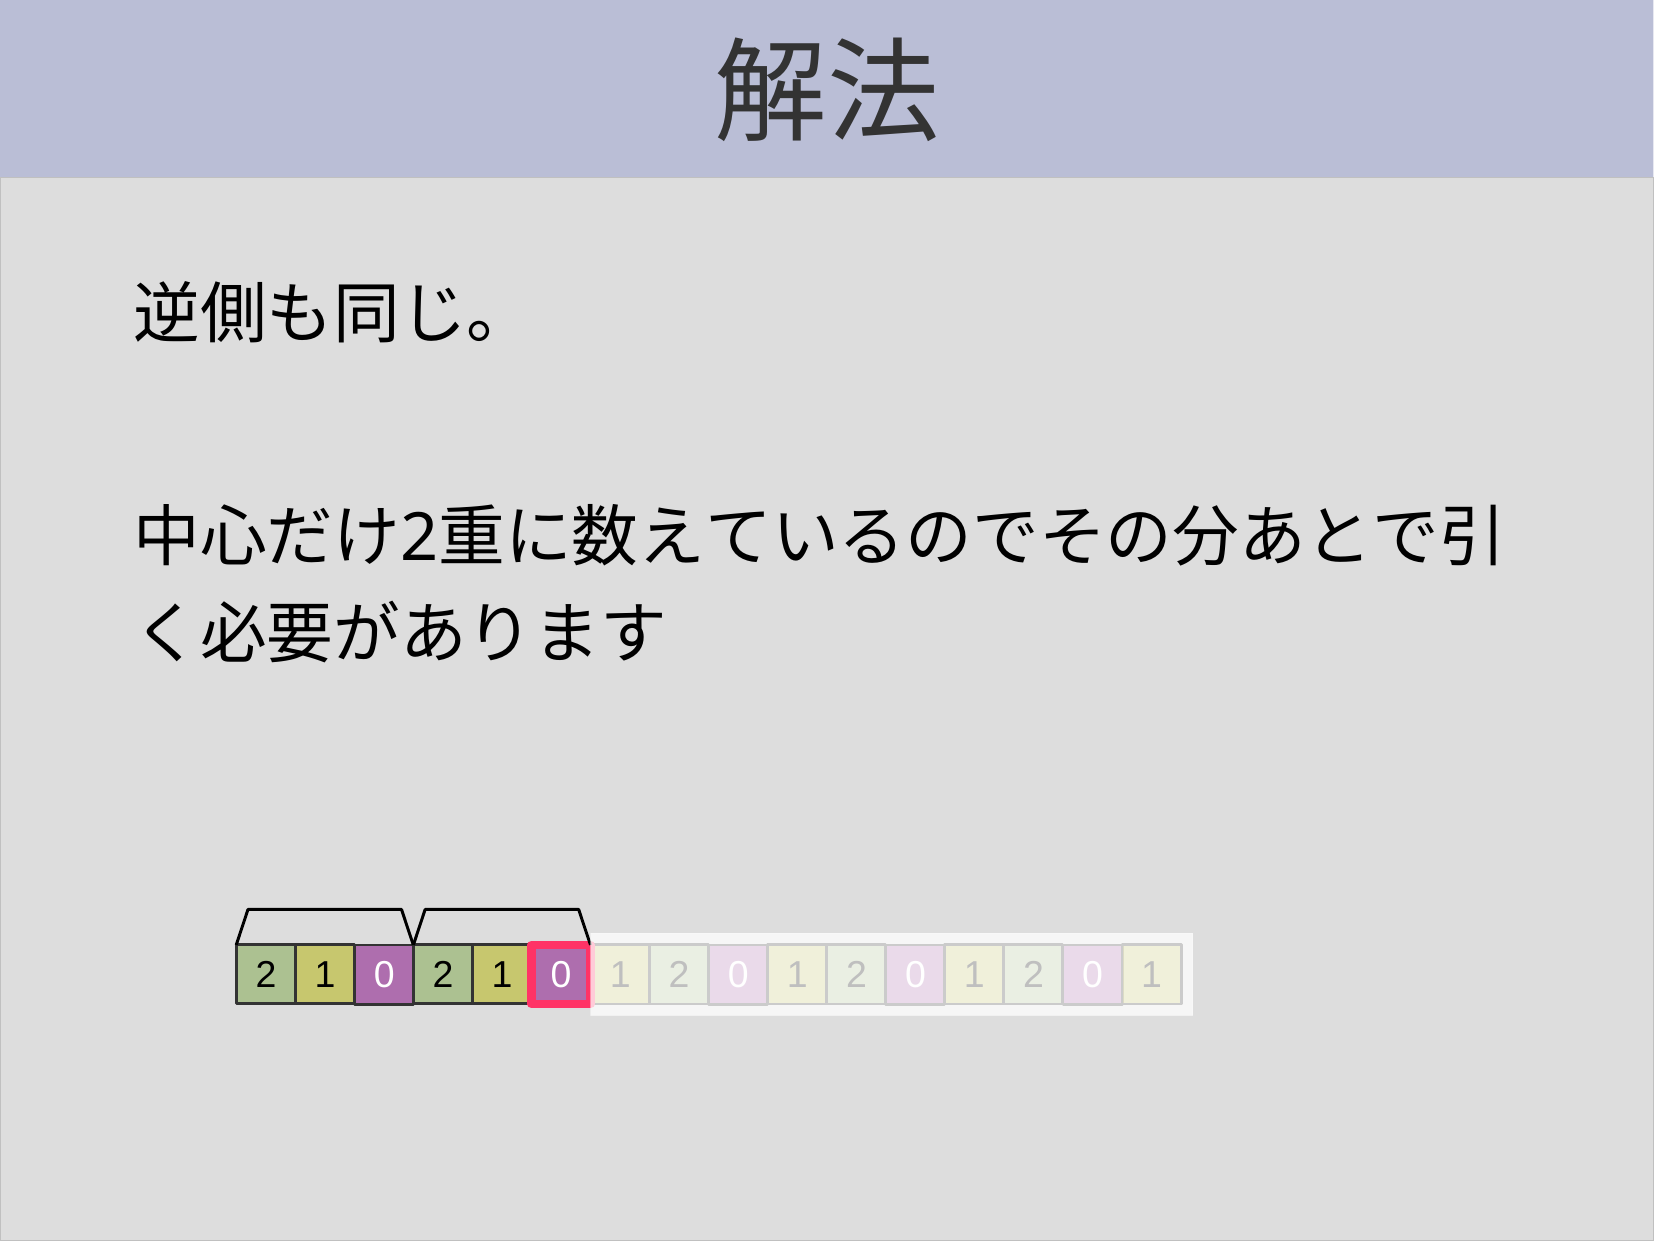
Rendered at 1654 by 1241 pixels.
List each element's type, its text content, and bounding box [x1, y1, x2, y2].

text_box 1 [473, 944, 532, 1004]
text_box 0 [531, 945, 590, 1005]
text_box 1 [296, 944, 355, 1004]
text_box 2 [236, 944, 296, 1004]
text_box 2 [414, 944, 473, 1004]
text_box 0 [354, 945, 414, 1005]
list 逆側も同じ。 中心だけ2重に数えているのでその分あとで引く必要があります [121, 248, 1534, 575]
text_box [590, 933, 1193, 1016]
title 解法 [121, 20, 1534, 148]
